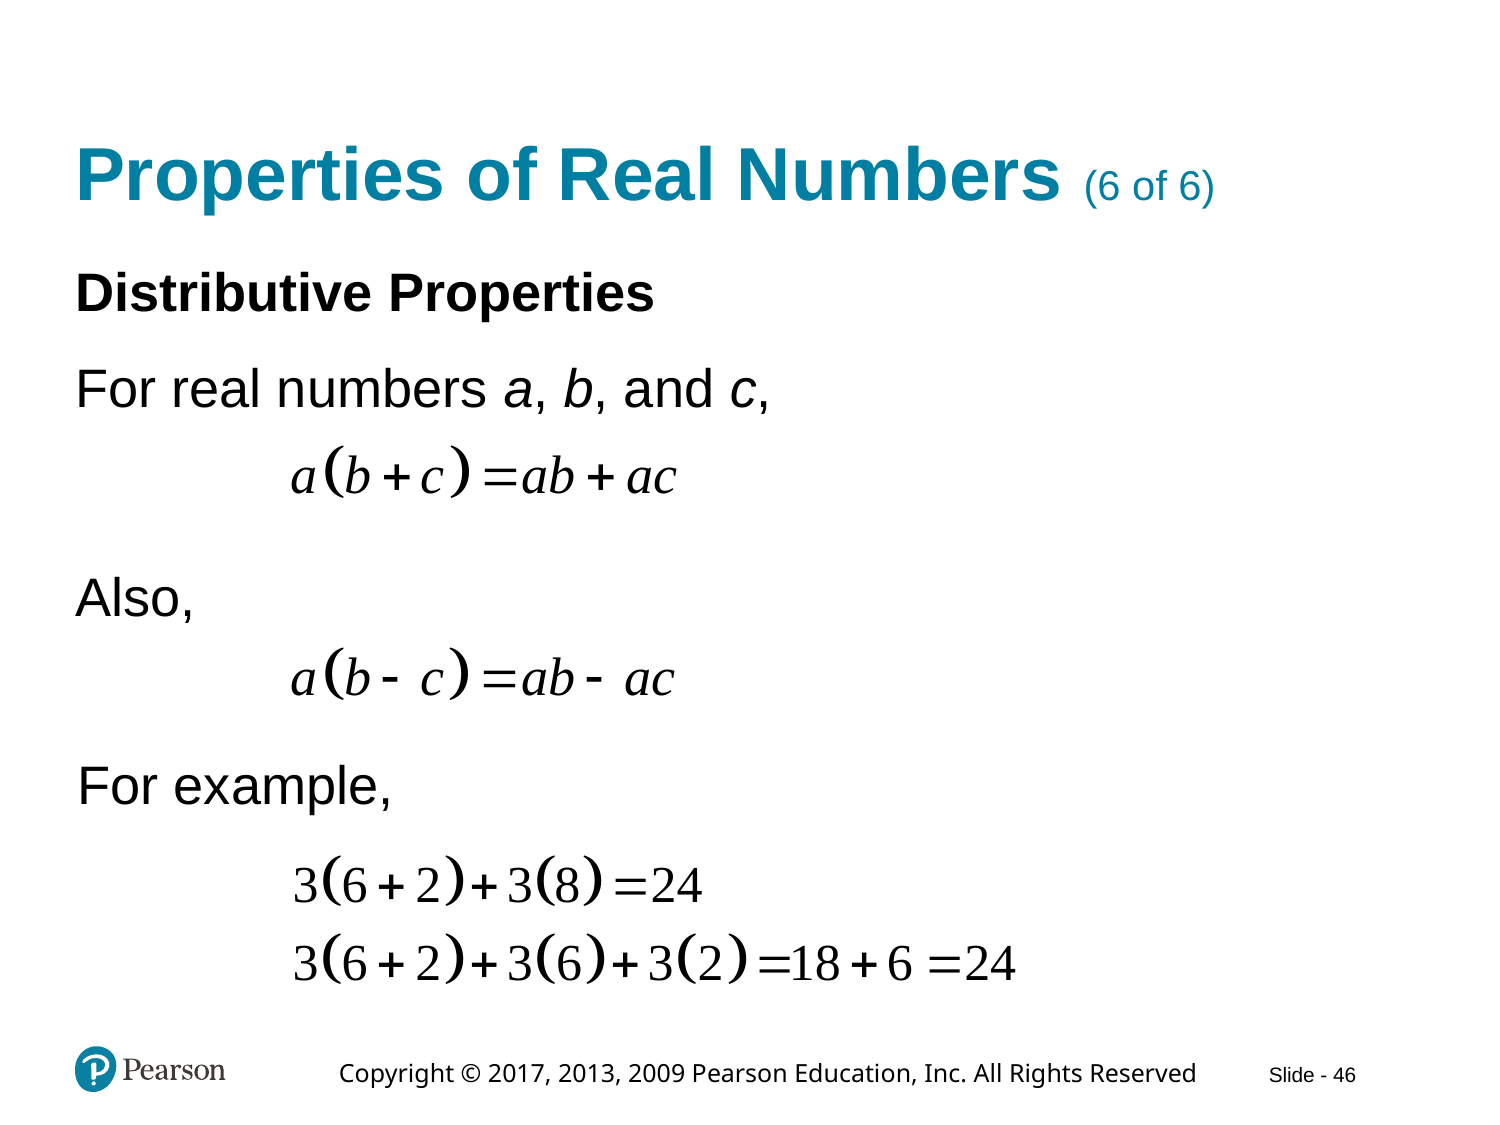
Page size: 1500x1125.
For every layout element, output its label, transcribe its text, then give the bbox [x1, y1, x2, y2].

title Properties of Real Numbers (6 of 6) [75, 35, 1425, 216]
list Also, [75, 562, 225, 638]
chart [287, 643, 680, 721]
list Distributive Properties For real numbers a, b, and c, [75, 257, 800, 425]
chart [291, 853, 1020, 1004]
chart [287, 441, 682, 519]
list For example, [77, 750, 425, 825]
